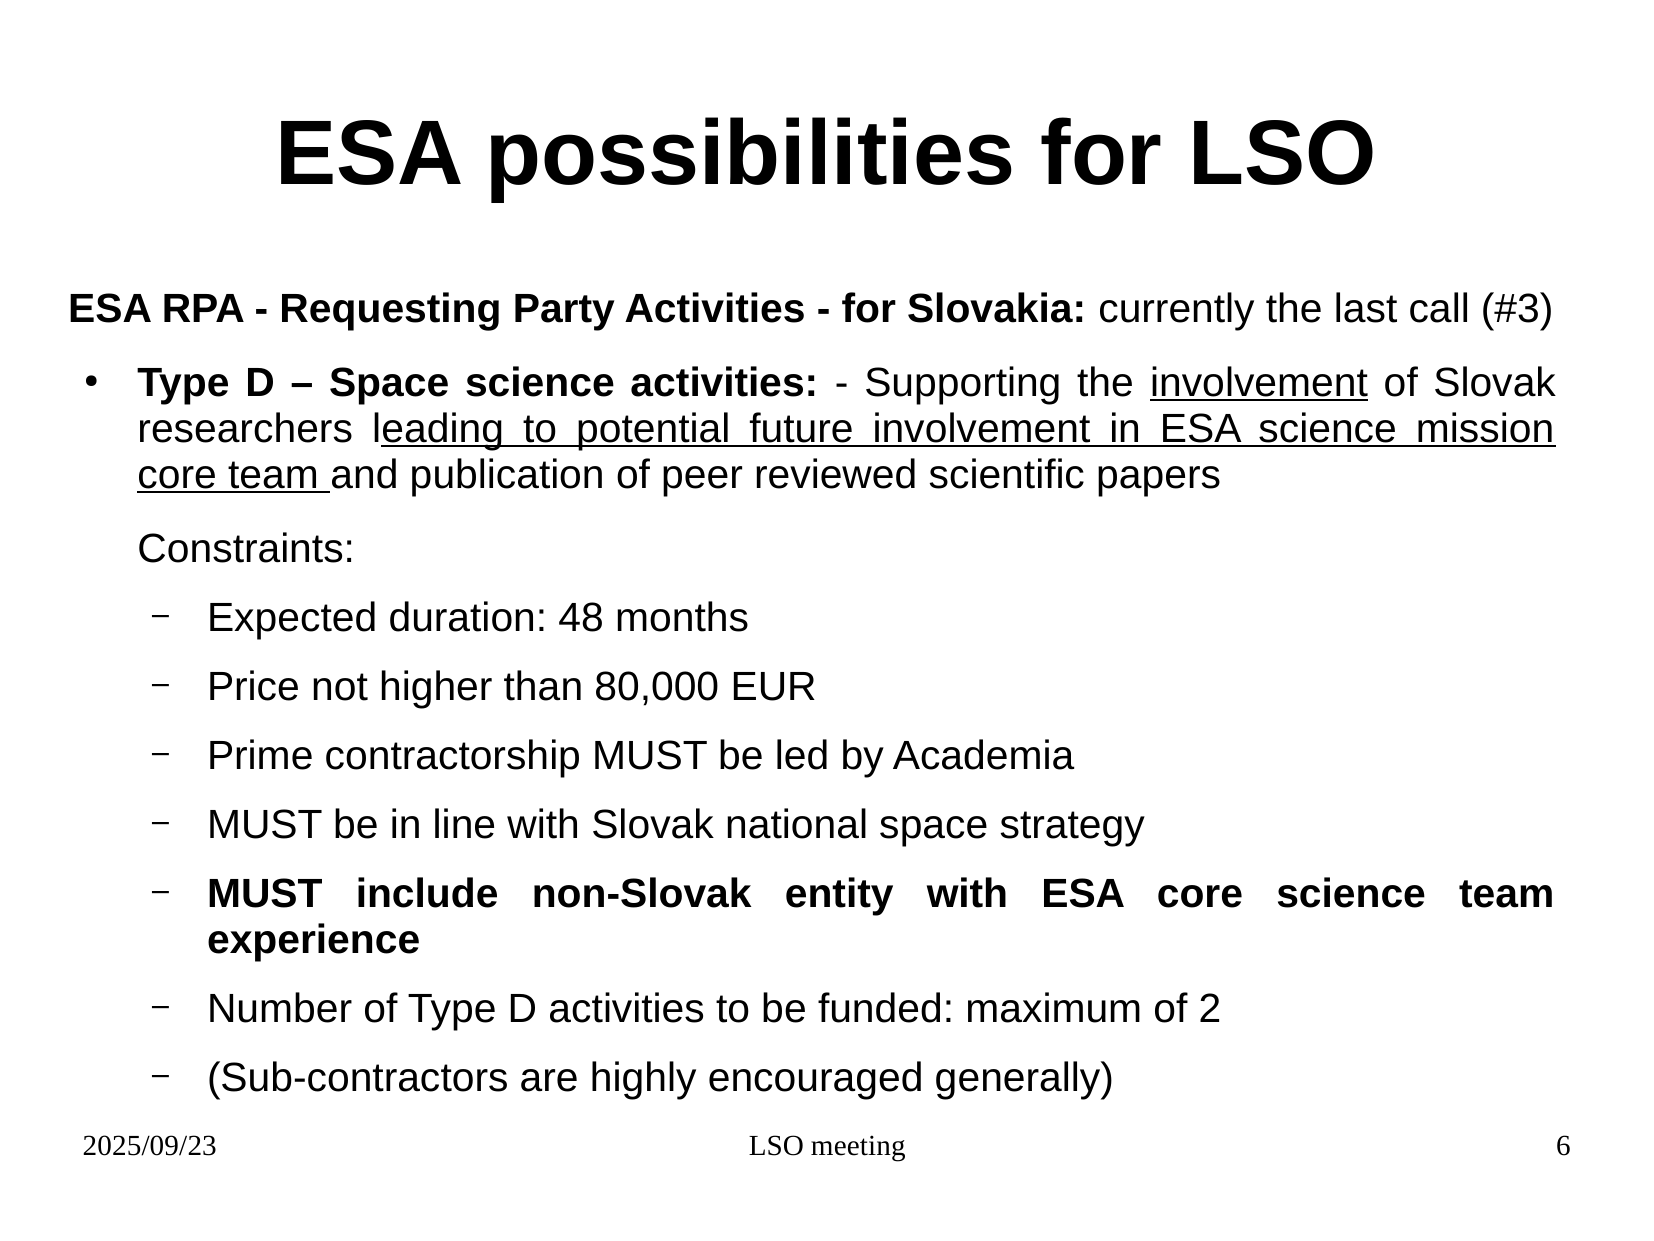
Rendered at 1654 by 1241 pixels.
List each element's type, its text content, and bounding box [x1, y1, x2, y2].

title ESA possibilities for LSO [82, 49, 1571, 257]
list ESA RPA - Requesting Party Activities - for Slovakia: currently the last call (#3) Type D – Space science activities: - Supporting the involvement of Slovak researchers leading to potential future involvement in ESA science mission core team and publication of peer reviewed scientific papers Constraints: Expected duration: 48 months Price not higher than 80,000 EUR Prime contractorship MUST be led by Academia MUST be in line with Slovak national space strategy MUST include non-Slovak entity with ESA core science team experience Number of Type D activities to be funded: maximum of 2 (Sub-contractors are highly encouraged generally) [68, 285, 1557, 1111]
